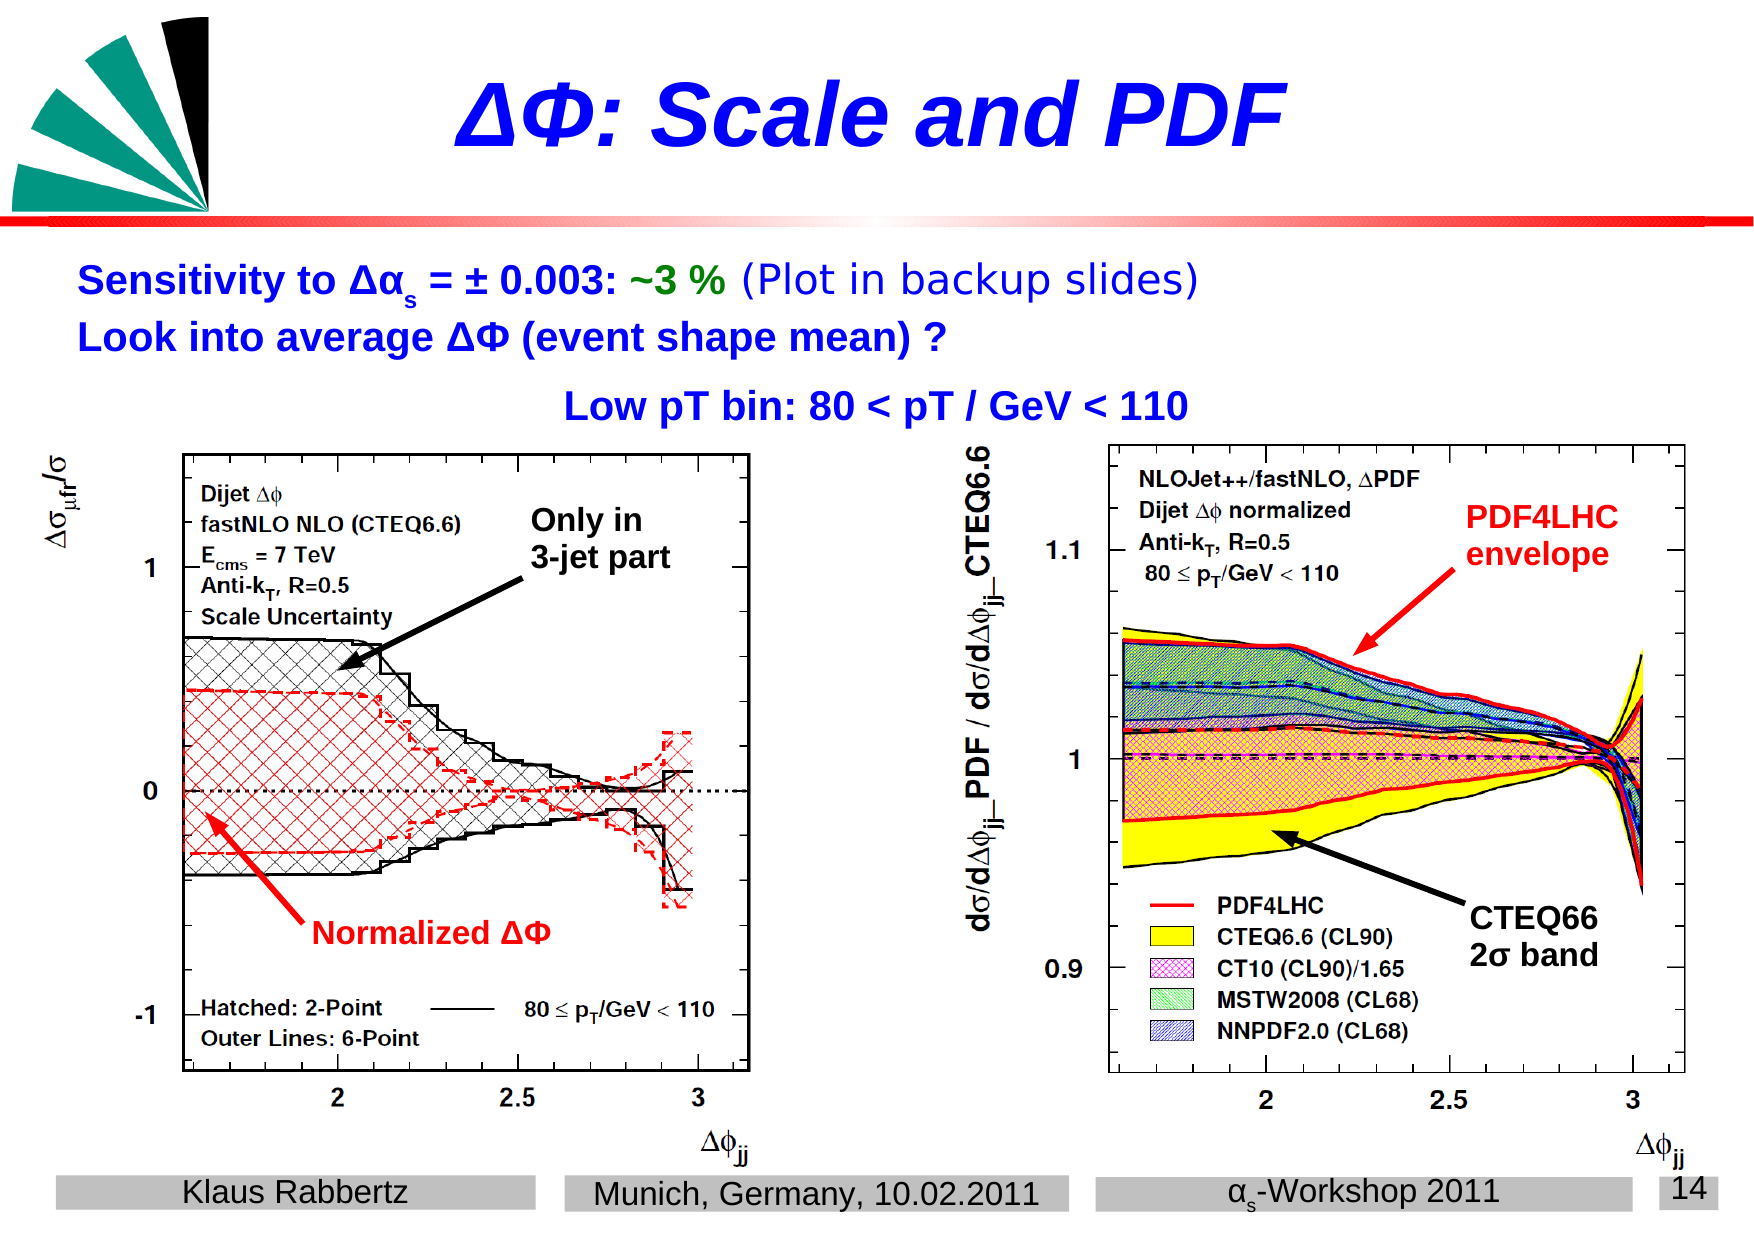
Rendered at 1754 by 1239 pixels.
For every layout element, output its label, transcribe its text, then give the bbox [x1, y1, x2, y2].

text_box Low pT bin: 80 < pT / GeV < 110 [551, 377, 1202, 436]
title ΔΦ: Scale and PDF [220, 22, 1525, 207]
picture [37, 446, 761, 1168]
text_box CTEQ66 2σ band [1457, 893, 1612, 980]
text_box Normalized ΔΦ [299, 908, 563, 958]
text_box Only in 3-jet part [518, 495, 683, 582]
text_box PDF4LHC envelope [1454, 492, 1632, 579]
picture [12, 17, 209, 214]
text_box Sensitivity to Δαs = ± 0.003: ~3 % (Plot in backup slides) Look into average ΔΦ (event shape mean) ? [65, 250, 1210, 367]
picture [960, 439, 1705, 1171]
